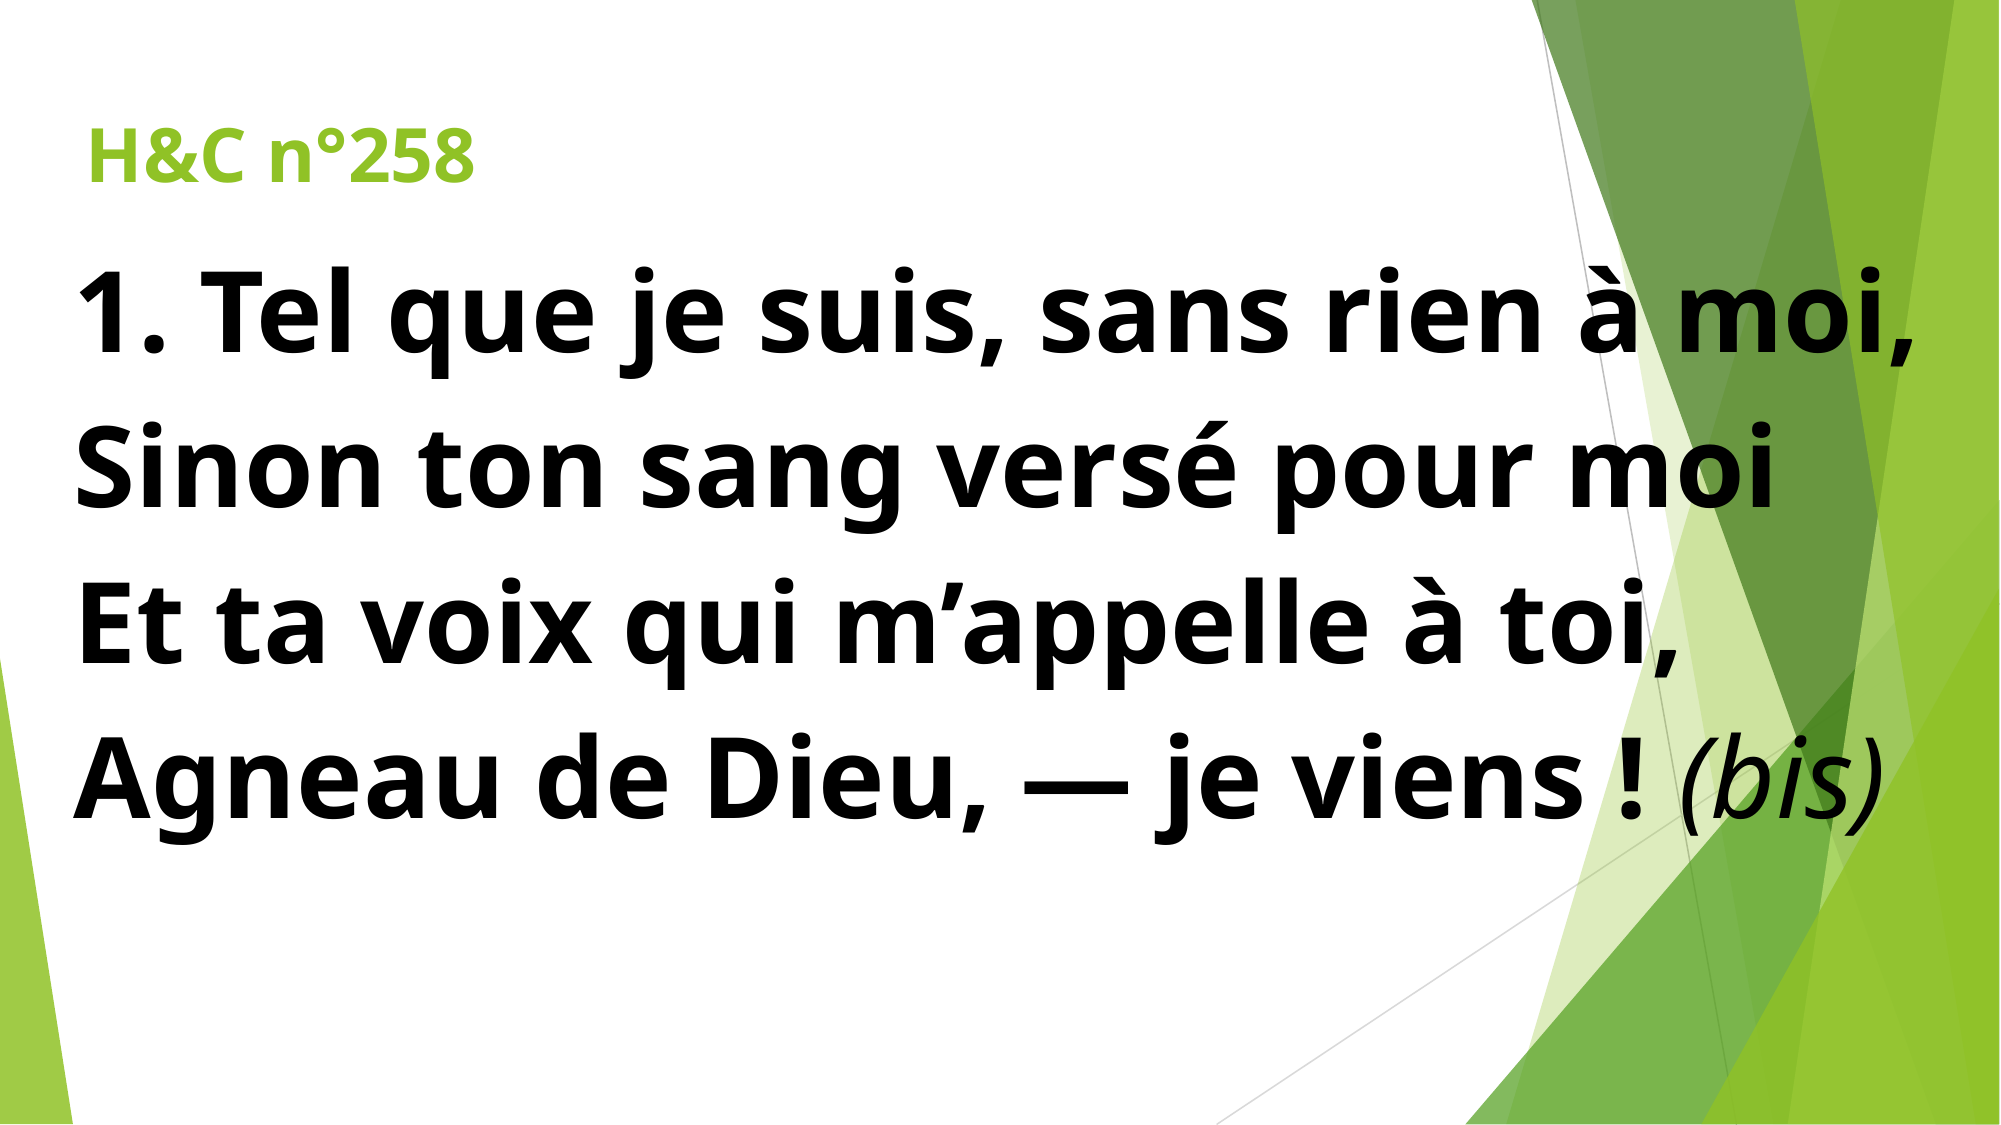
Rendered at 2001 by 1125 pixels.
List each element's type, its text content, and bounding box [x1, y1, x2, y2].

text_box H&C n°258 [70, 99, 1522, 212]
text_box 1. Tel que je suis, sans rien à moi, Sinon ton sang versé pour moi Et ta voix qui m’appelle à toi, Agneau de Dieu, — je viens ! (bis) [59, 212, 1997, 1074]
